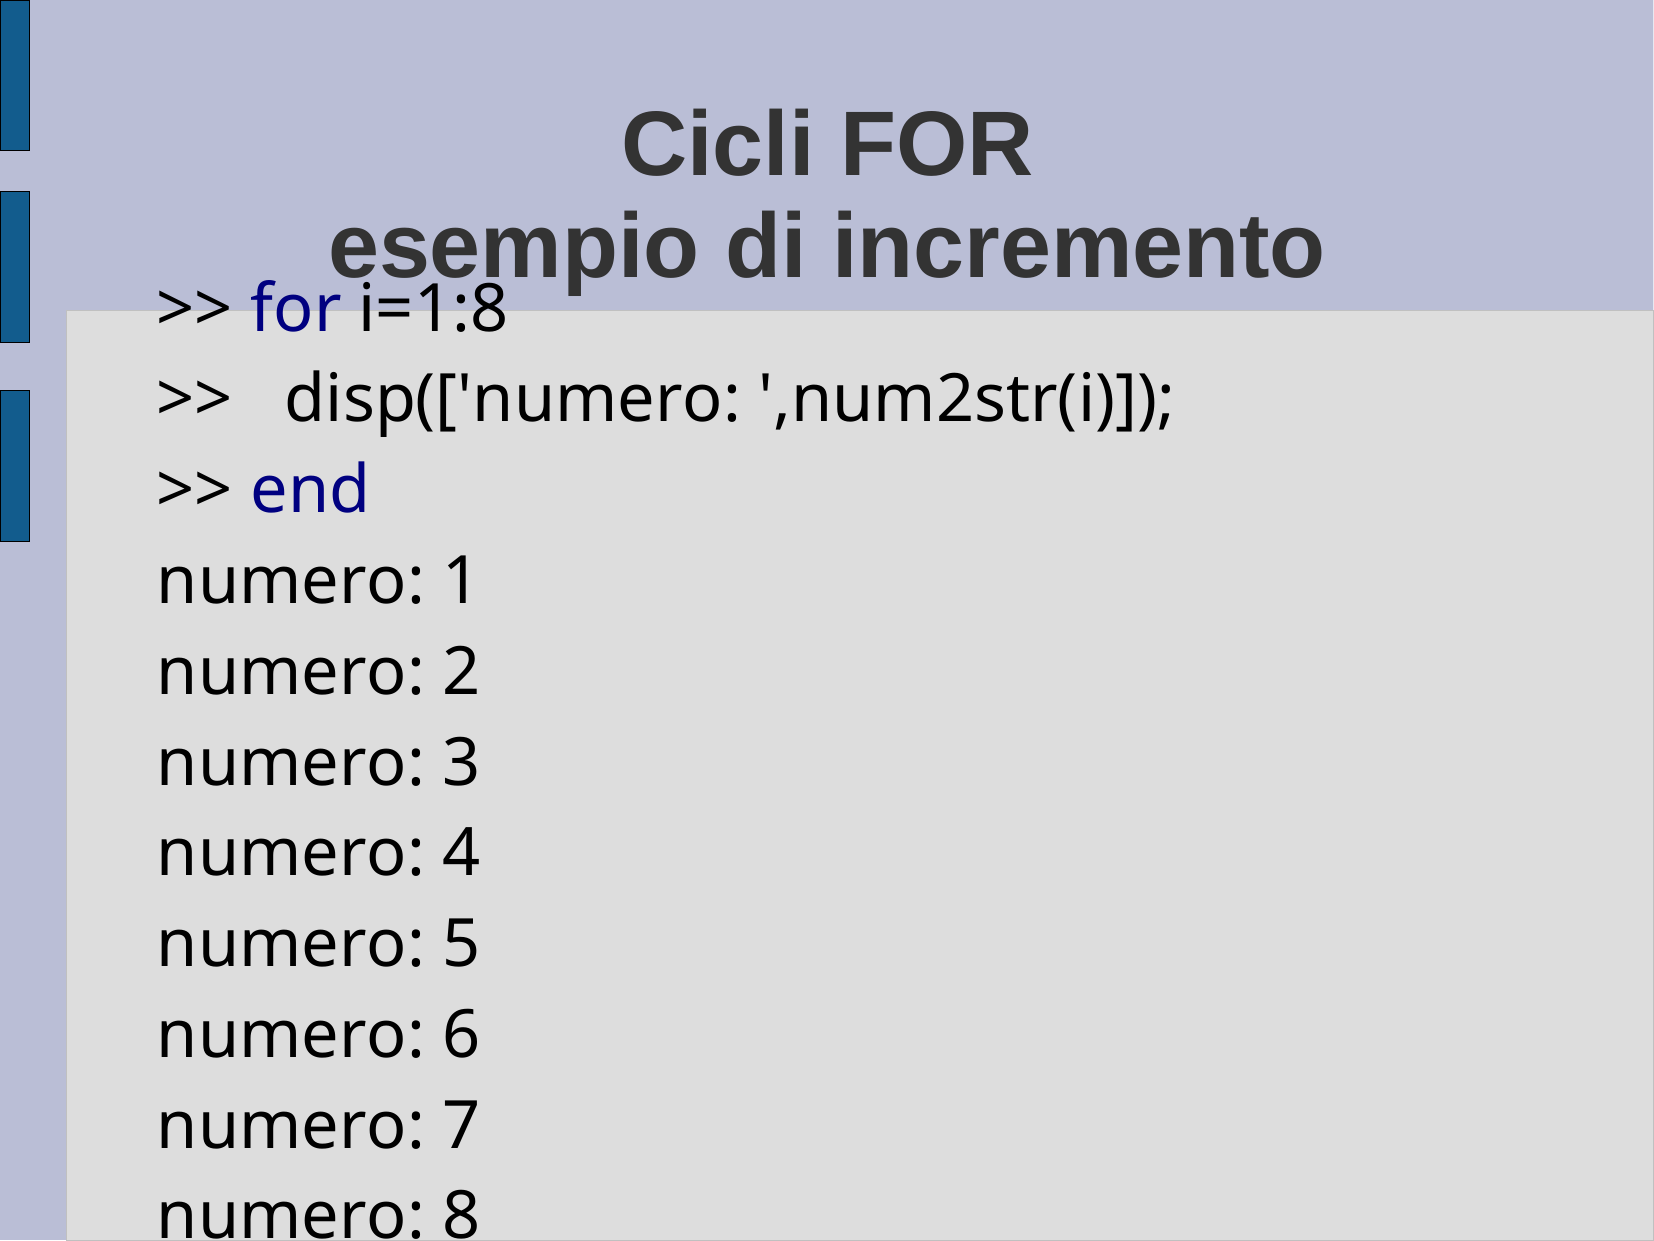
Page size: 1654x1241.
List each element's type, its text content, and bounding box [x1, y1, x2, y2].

subtitle >> for i=1:8 >> disp(['numero: ',num2str(i)]); >> end numero: 1 numero: 2 numero: 3 numero: 4 numero: 5 numero: 6 numero: 7 numero: 8 [121, 313, 1534, 1205]
title Cicli FOR esempio di incremento [121, 92, 1534, 298]
